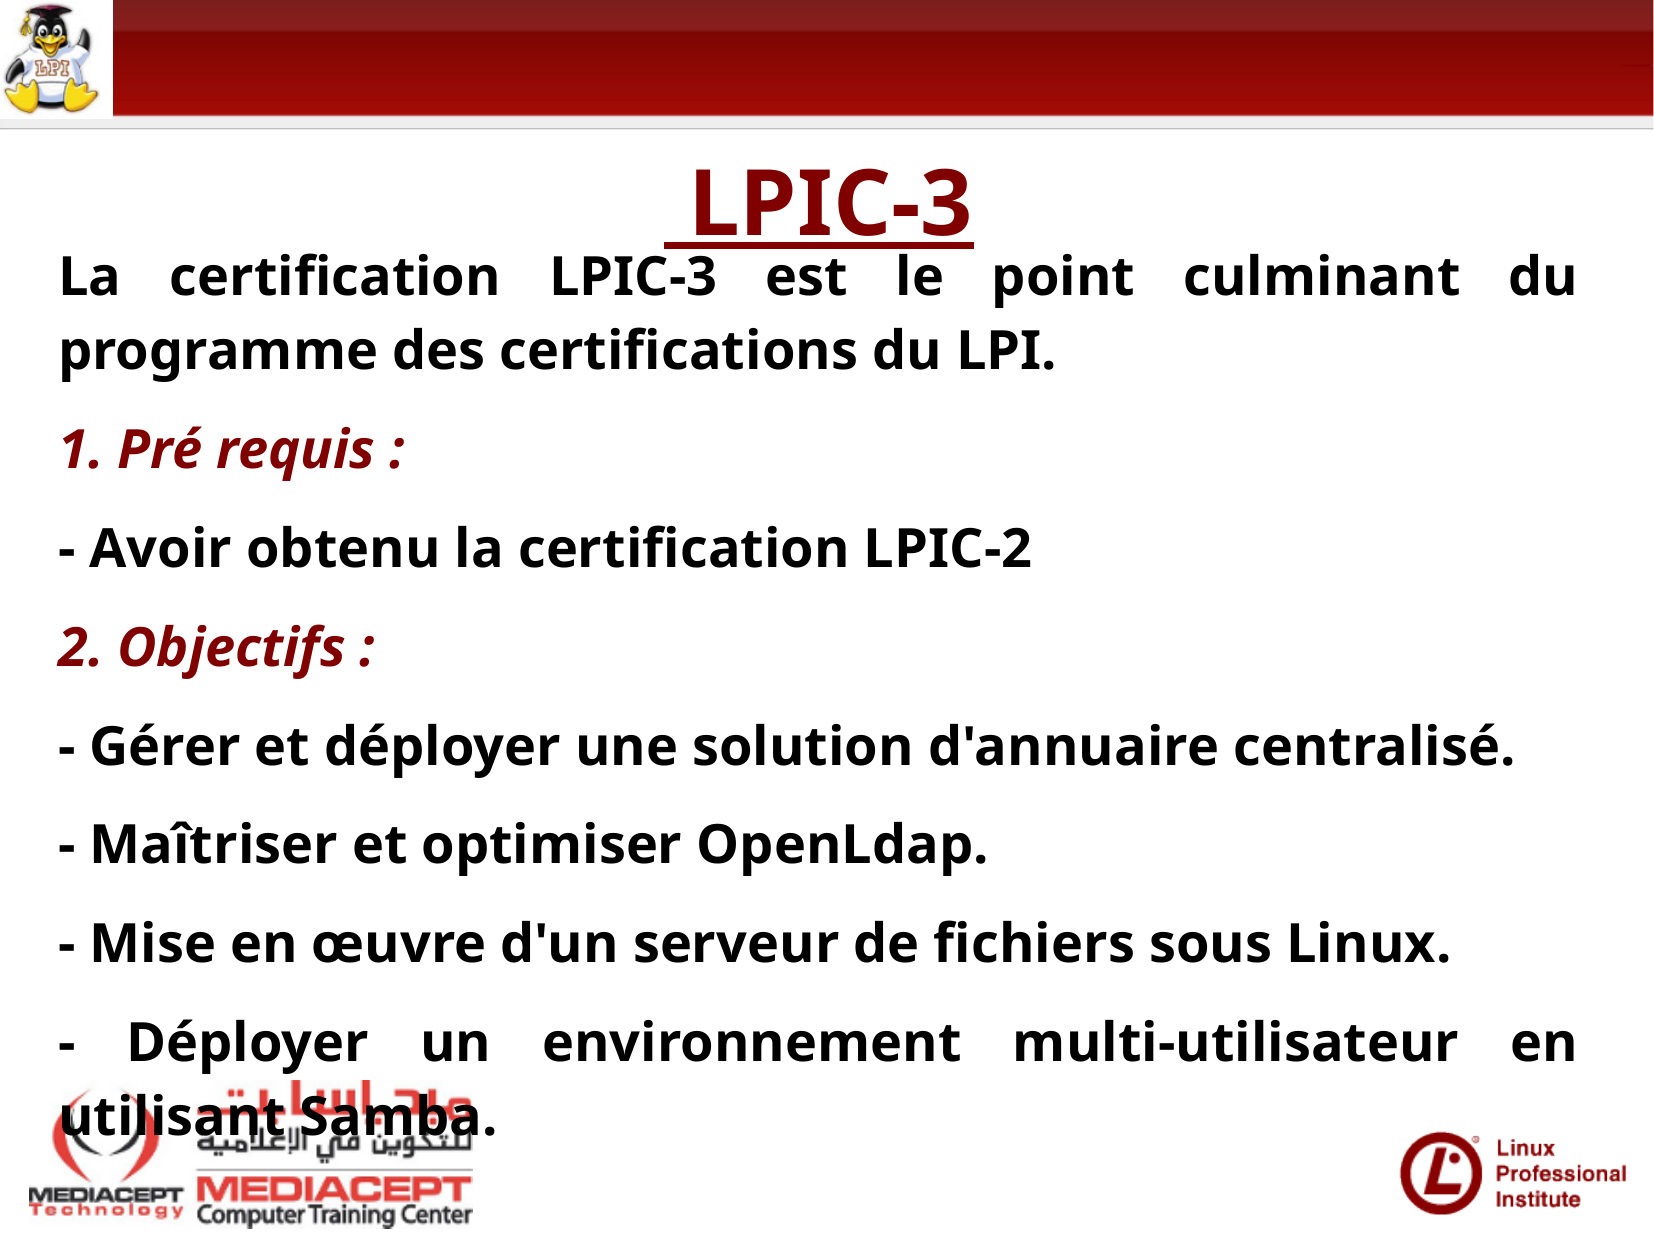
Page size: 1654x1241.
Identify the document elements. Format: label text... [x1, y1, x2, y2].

text_box LPIC-3 [43, 129, 1595, 230]
text_box La certification LPIC-3 est le point culminant du programme des certifications du LPI. 1. Pré requis : - Avoir obtenu la certification LPIC-2 2. Objectifs : - Gérer et déployer une solution d'annuaire centralisé. - Maîtriser et optimiser OpenLdap. - Mise en œuvre d'un serveur de fichiers sous Linux. - Déployer un environnement multi-utilisateur en utilisant Samba. [43, 230, 1595, 1163]
picture [0, 0, 1654, 131]
picture [29, 1080, 473, 1229]
picture [1398, 1125, 1642, 1223]
